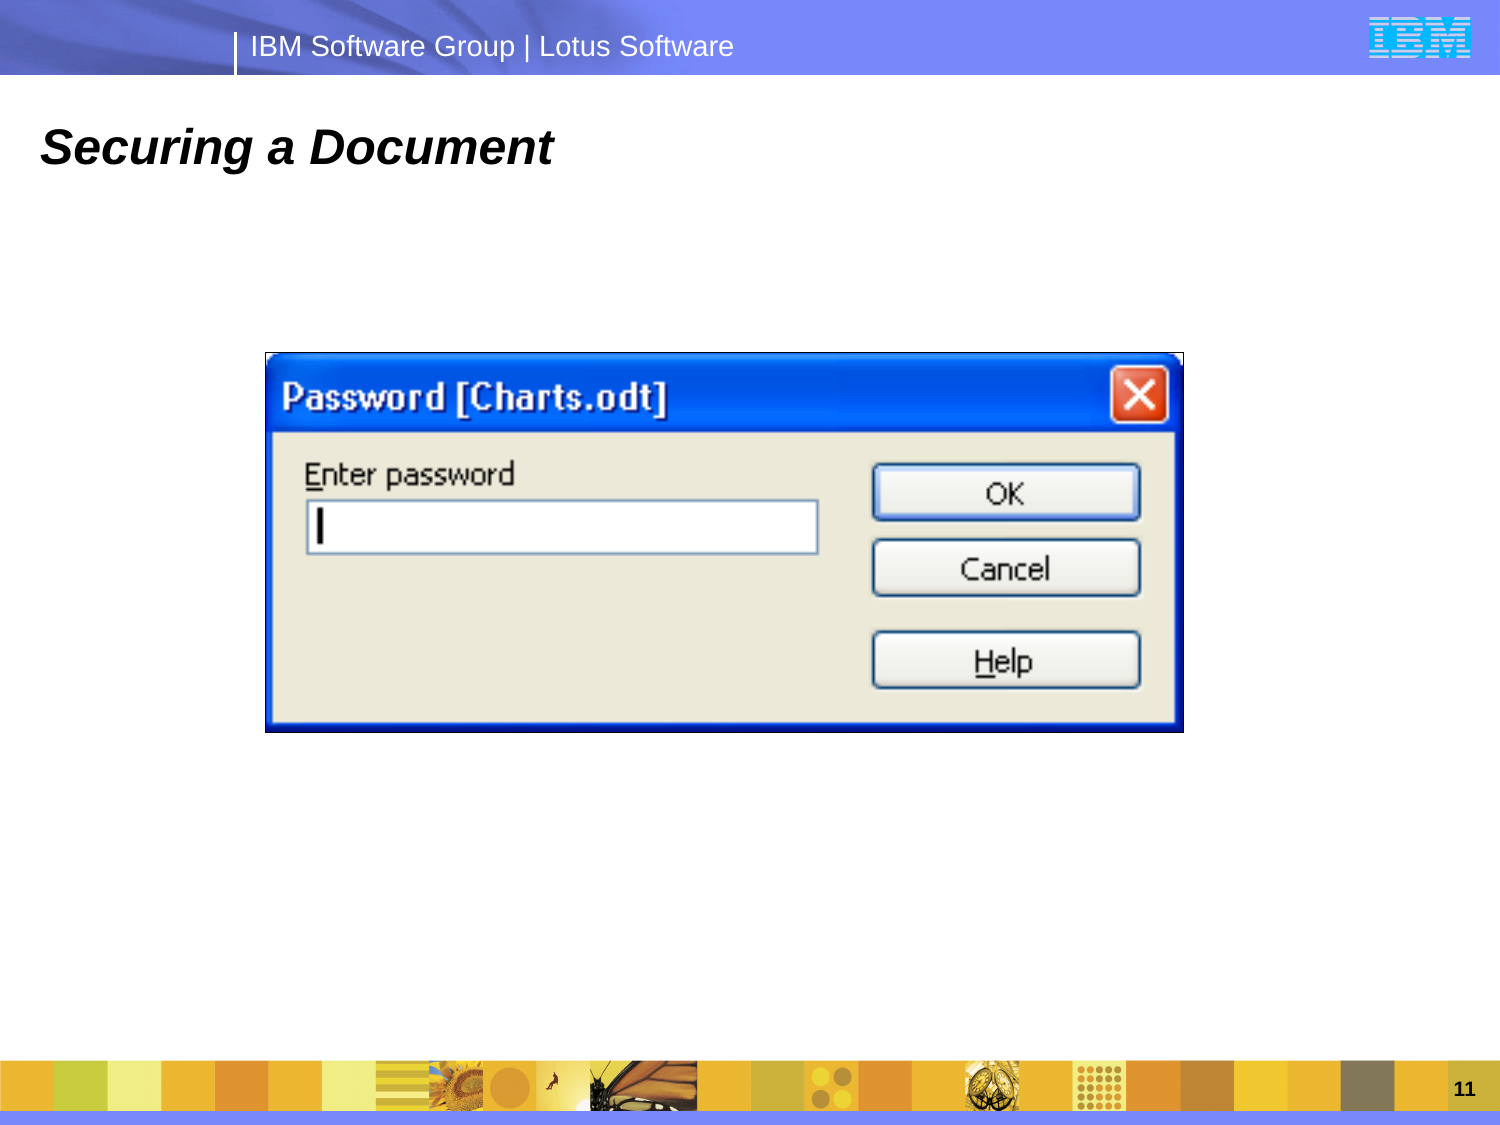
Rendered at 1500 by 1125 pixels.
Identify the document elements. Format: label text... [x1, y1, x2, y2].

picture [265, 352, 1184, 733]
picture [0, 1060, 1500, 1111]
title Securing a Document [25, 114, 1378, 197]
picture [0, 0, 1500, 75]
